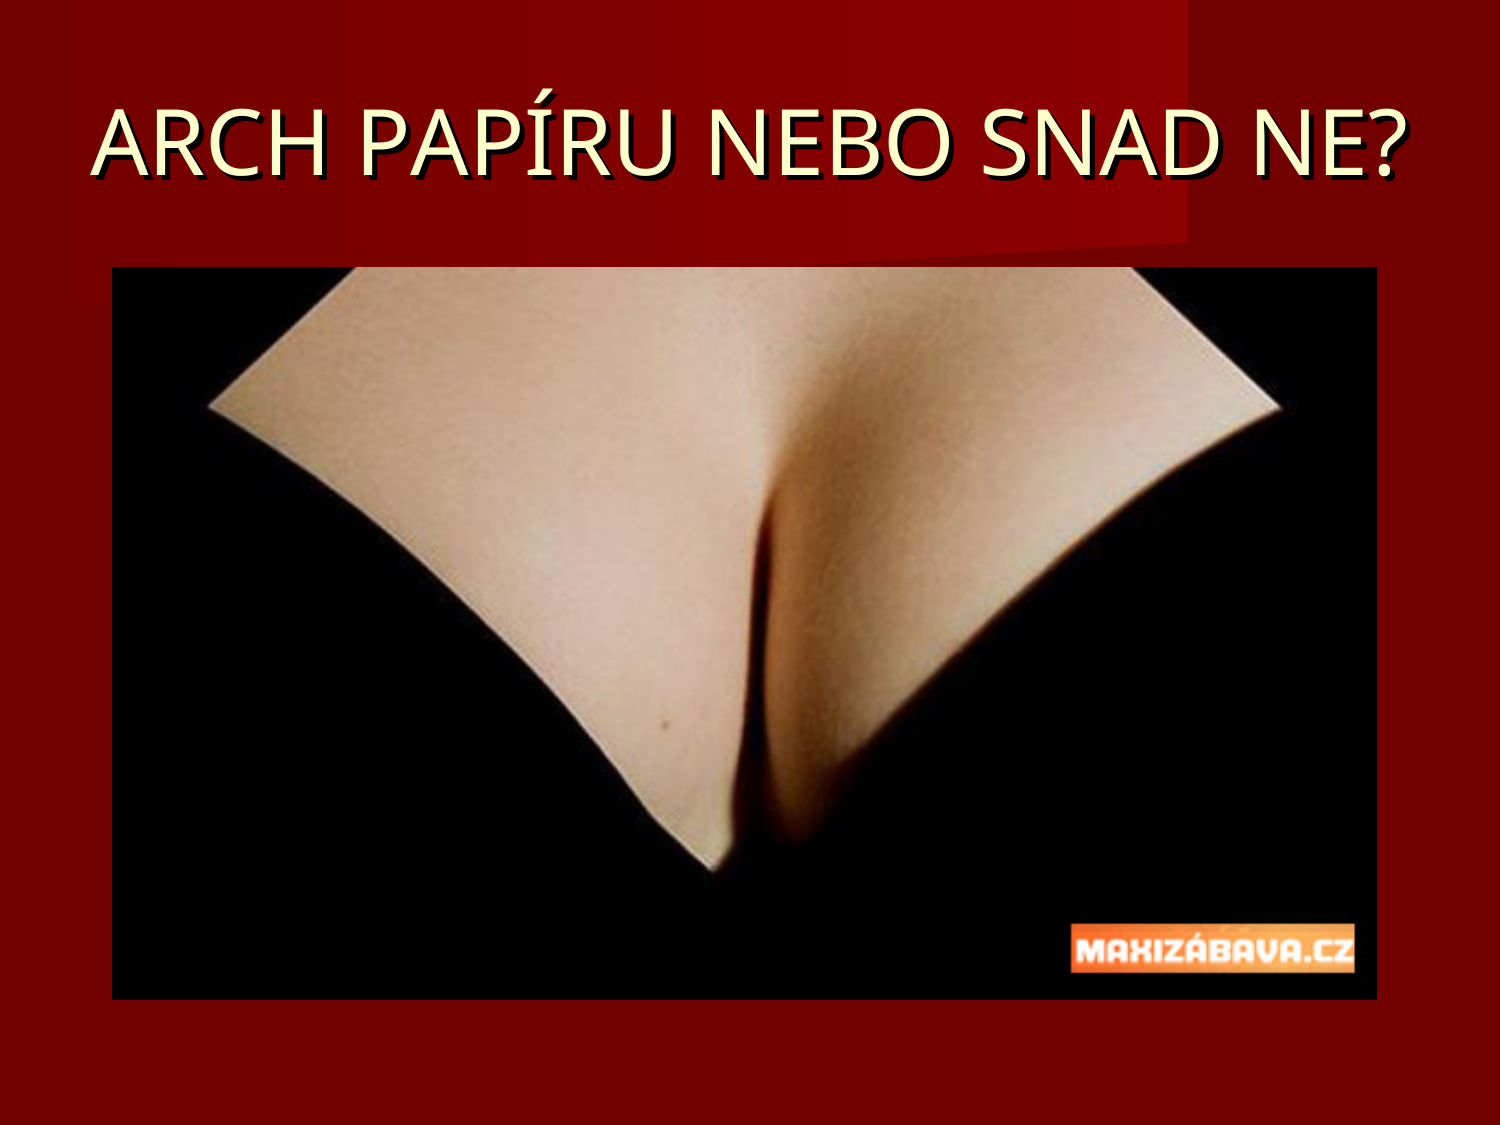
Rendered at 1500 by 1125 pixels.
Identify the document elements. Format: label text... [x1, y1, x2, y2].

picture [112, 267, 1377, 1000]
title ARCH PAPÍRU NEBO SNAD NE? [75, 45, 1426, 233]
